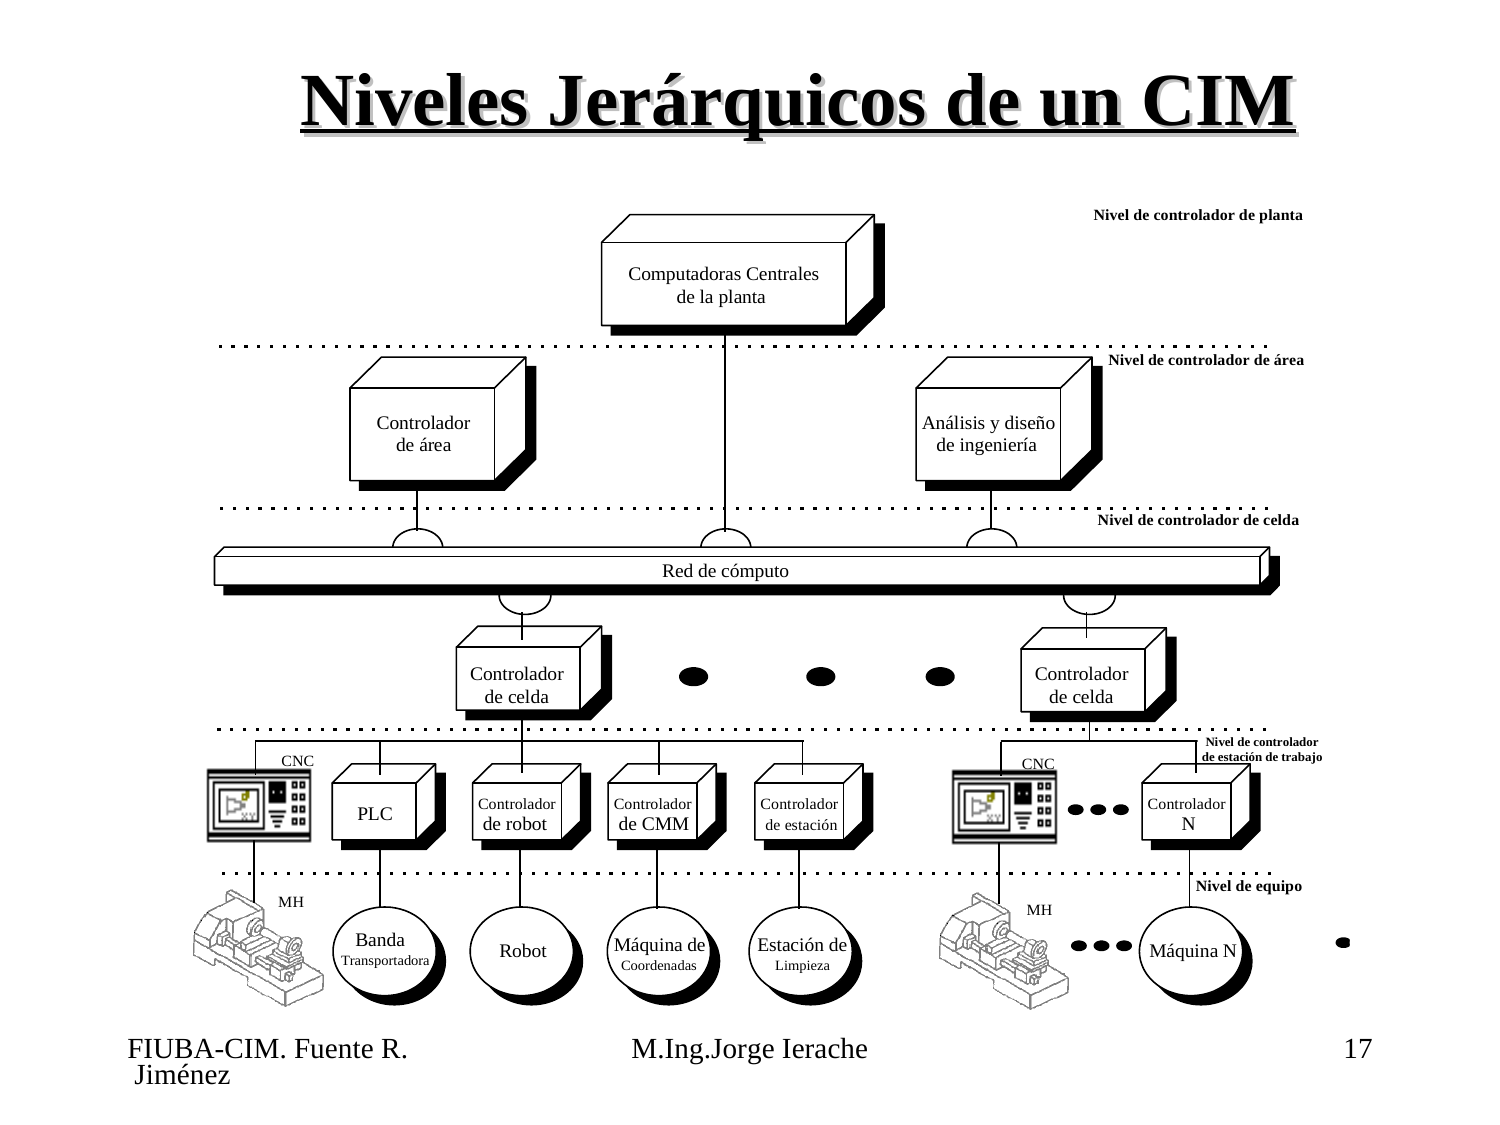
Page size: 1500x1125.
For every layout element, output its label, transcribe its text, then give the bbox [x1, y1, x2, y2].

chart [174, 200, 1351, 1018]
text_box Niveles Jerárquicos de un CIM [285, 50, 1312, 149]
